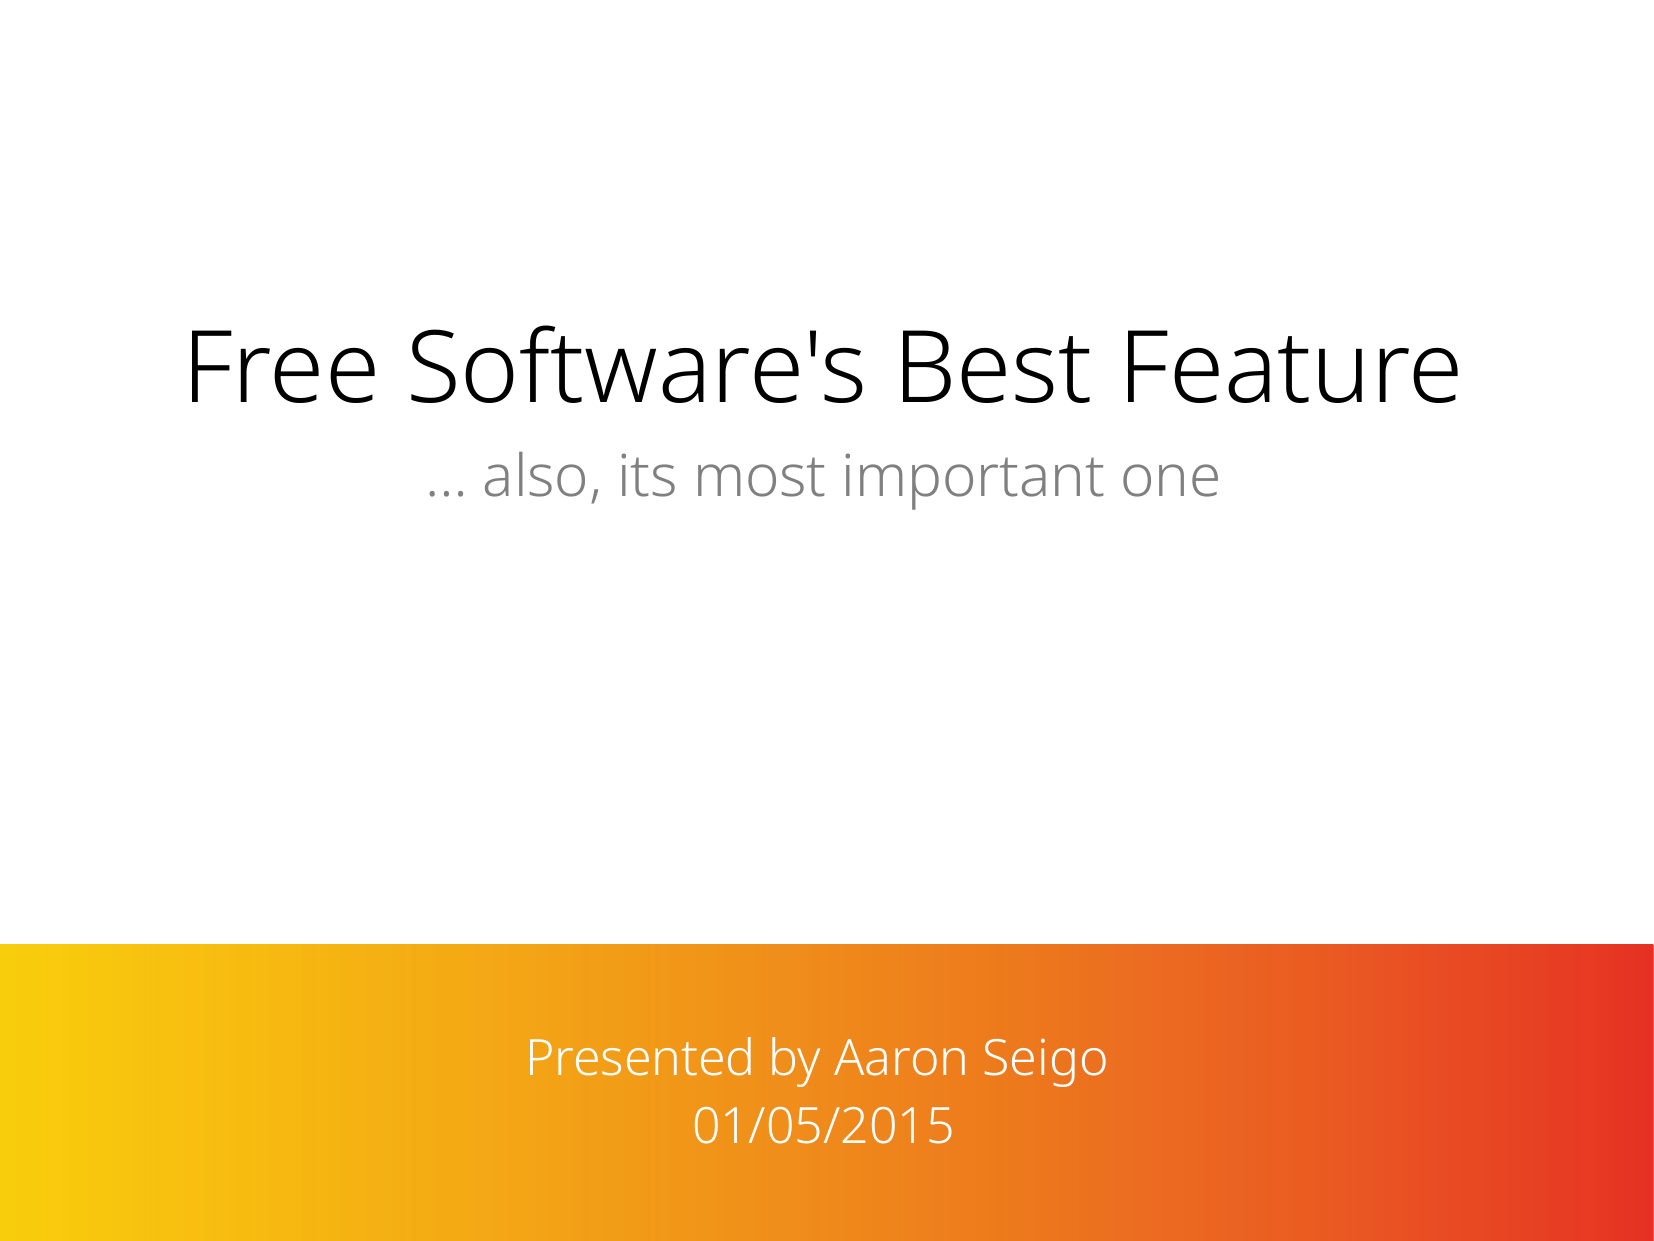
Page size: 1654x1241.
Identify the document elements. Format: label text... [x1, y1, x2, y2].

title Presented by Aaron Seigo 01/05/2015 [79, 986, 1568, 1194]
title Free Software's Best Feature [79, 292, 1568, 407]
title … also, its most important one [79, 407, 1568, 540]
picture [0, 944, 1654, 1241]
